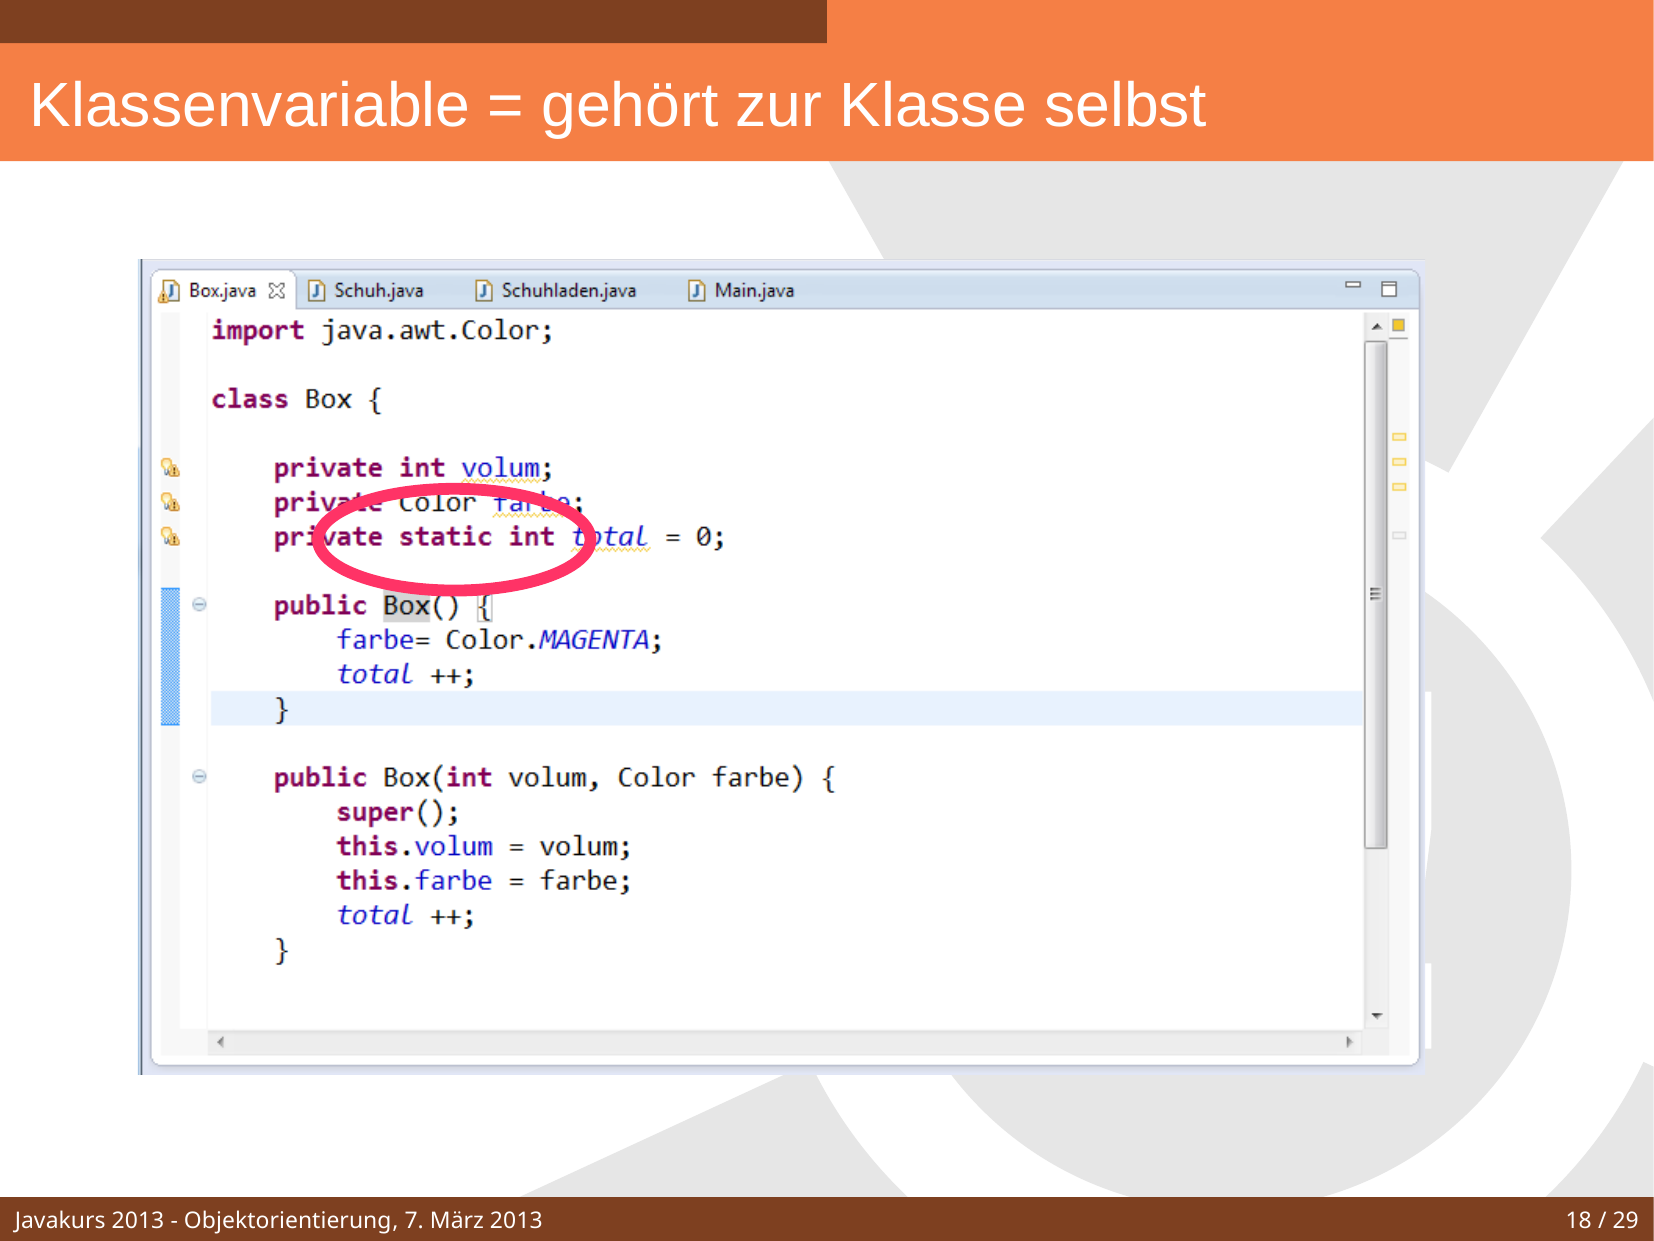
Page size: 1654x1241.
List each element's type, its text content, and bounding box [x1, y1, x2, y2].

title Klassenvariable = gehört zur Klasse selbst [29, 67, 1595, 143]
picture [137, 259, 1426, 1075]
